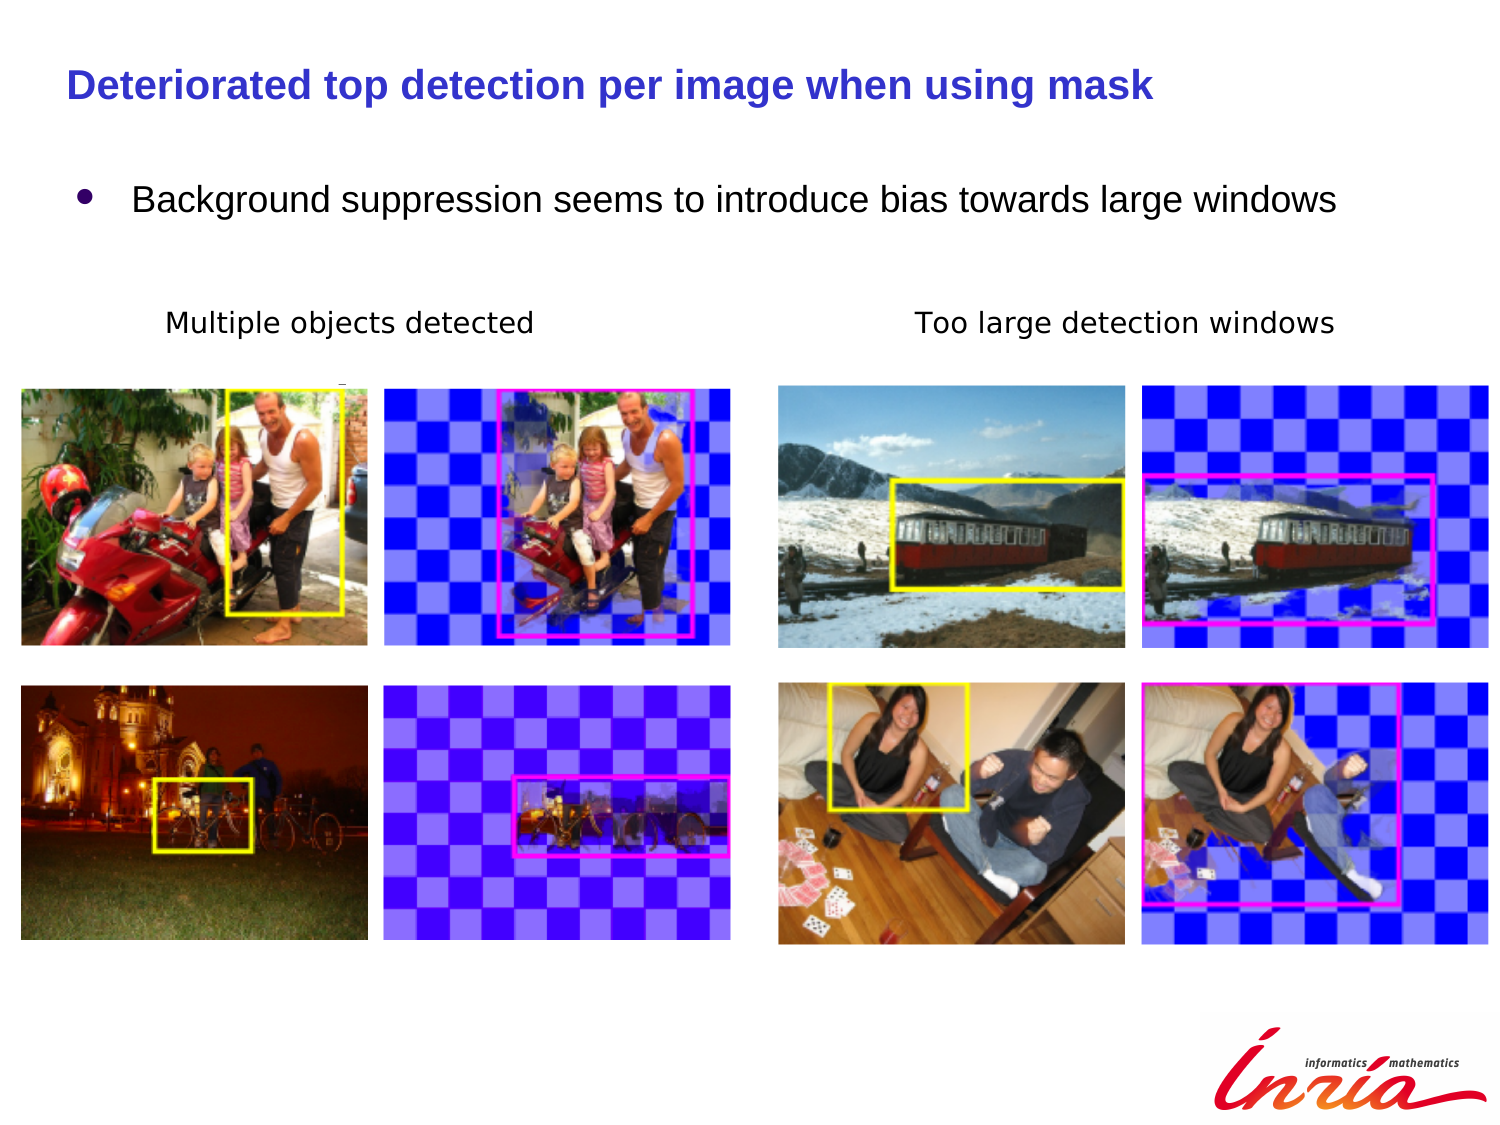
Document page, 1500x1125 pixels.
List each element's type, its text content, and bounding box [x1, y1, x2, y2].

picture [19, 384, 75, 648]
title Deteriorated top detection per image when using mask [51, 46, 1459, 123]
list Background suppression seems to introduce bias towards large windows [75, 178, 1426, 971]
picture [19, 683, 733, 943]
picture [1426, 681, 1489, 945]
picture [1426, 385, 1489, 649]
picture [1200, 1012, 1500, 1125]
